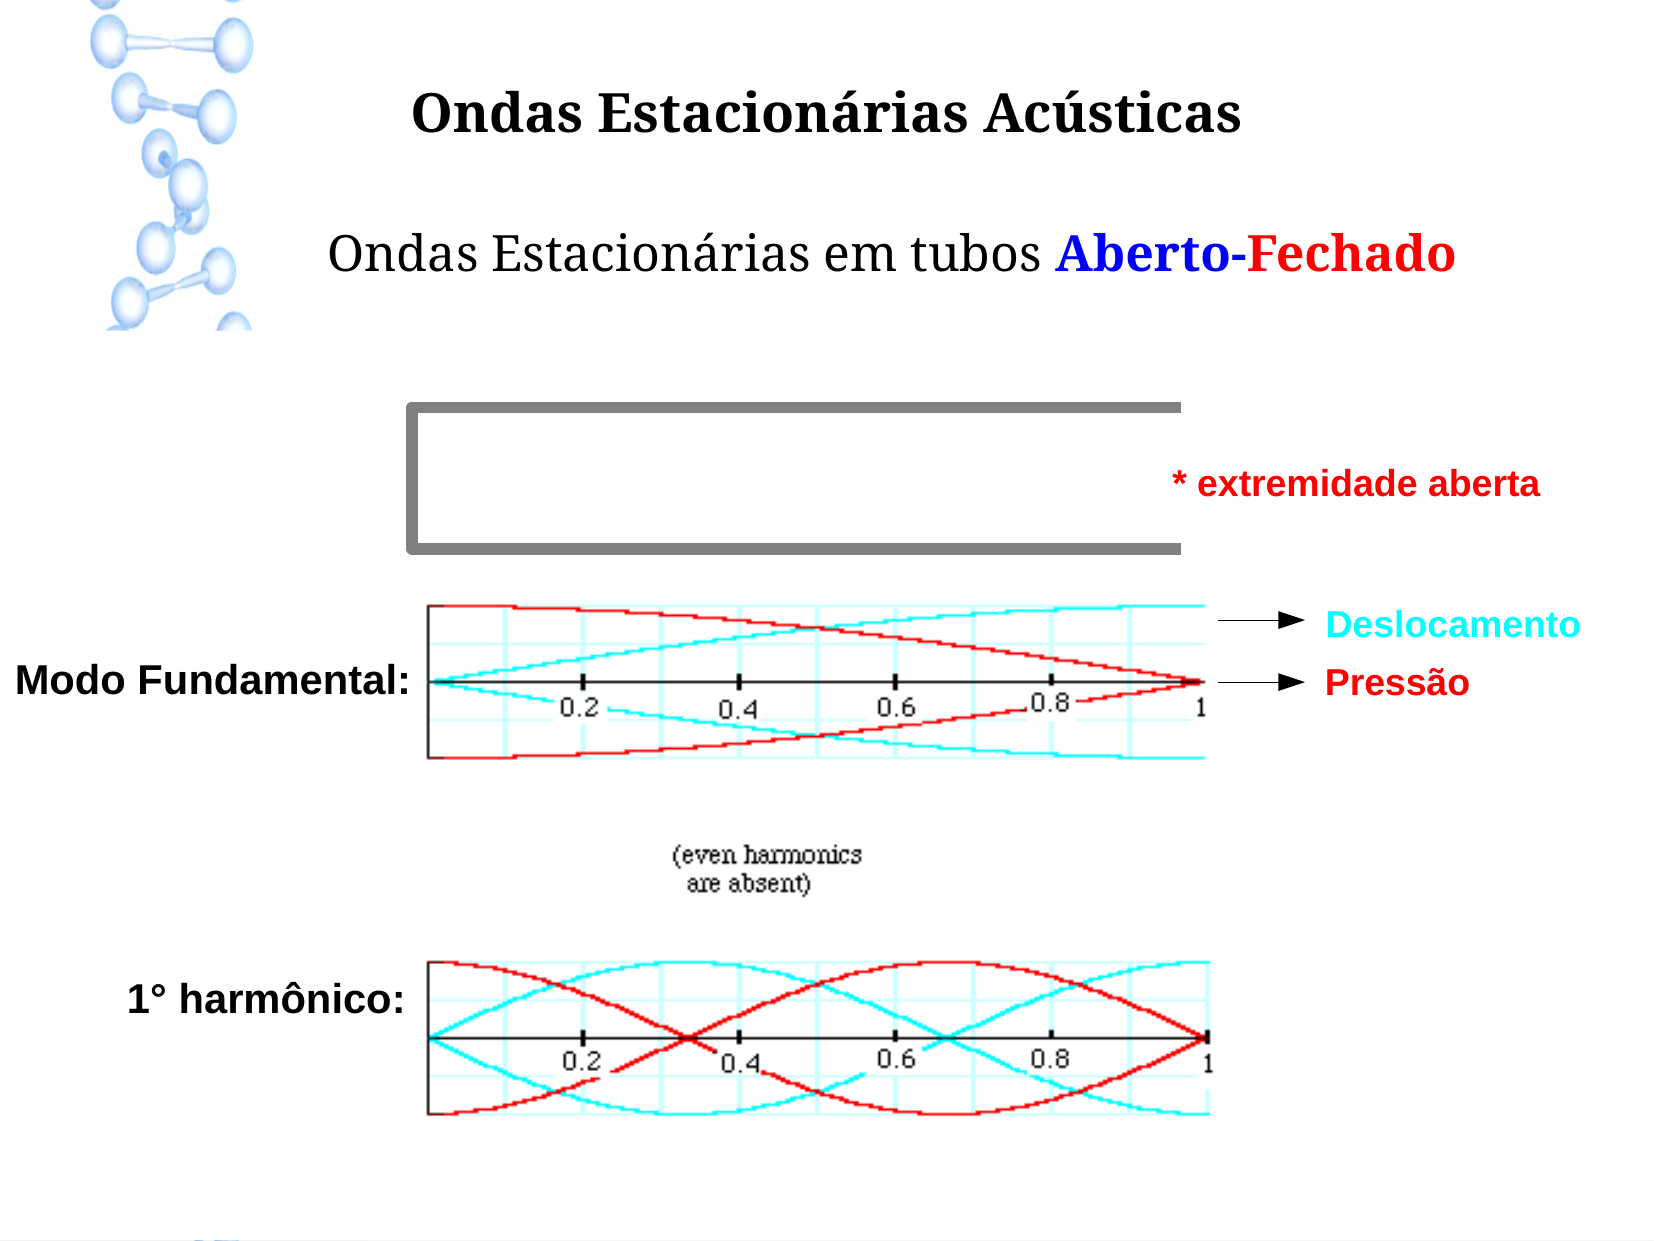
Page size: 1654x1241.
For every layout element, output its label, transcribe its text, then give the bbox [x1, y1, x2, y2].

text_box Deslocamento [1310, 596, 1597, 654]
text_box Ondas Estacionárias em tubos Aberto-Fechado [312, 210, 1577, 284]
text_box [0, 330, 1654, 1241]
text_box * extremidade aberta [1157, 454, 1595, 512]
picture [413, 596, 1218, 1128]
picture [0, 0, 1654, 330]
text_box Ondas Estacionárias Acústicas [224, 67, 1430, 147]
text_box Pressão [1309, 654, 1583, 711]
text_box 1° harmônico: [112, 968, 413, 1031]
text_box Modo Fundamental: [0, 649, 413, 712]
